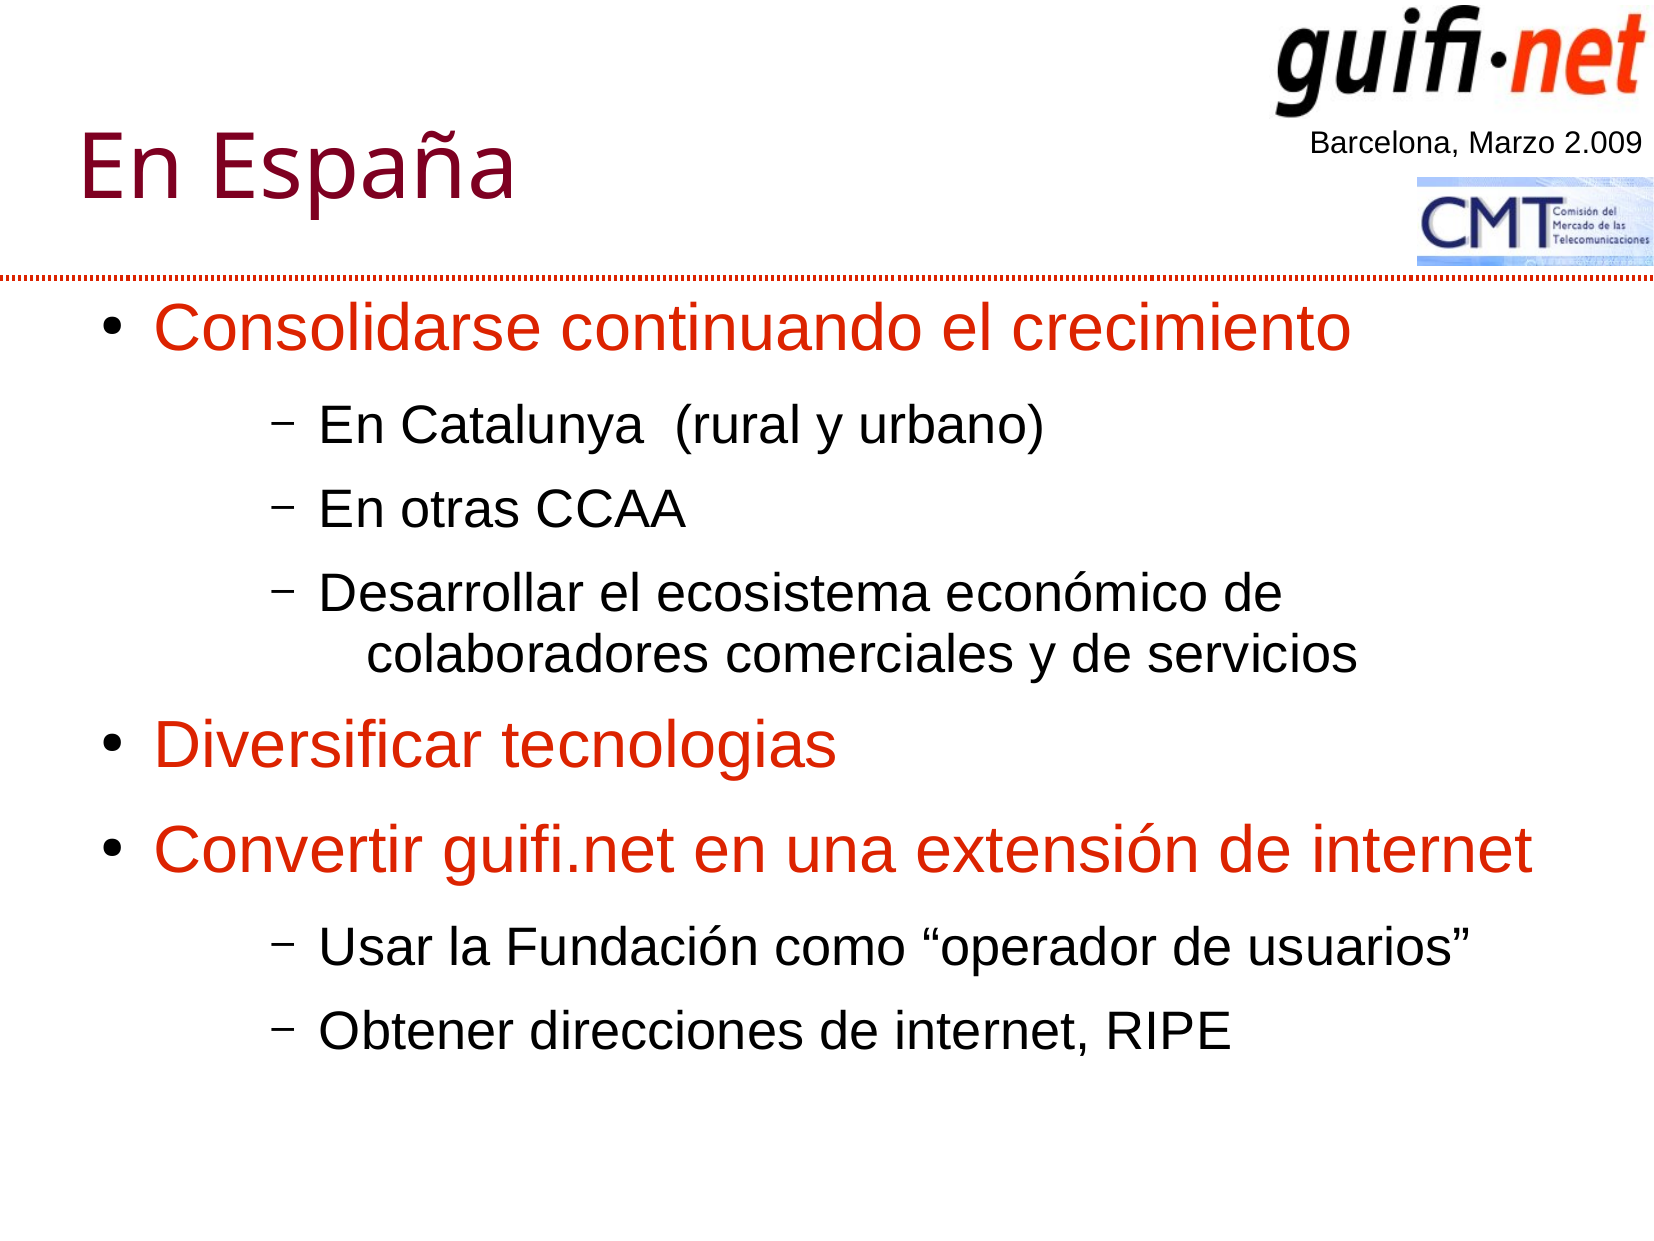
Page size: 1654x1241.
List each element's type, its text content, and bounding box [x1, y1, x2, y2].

picture [1417, 177, 1654, 266]
list Consolidarse continuando el crecimiento En Catalunya (rural y urbano) En otras CCAA Desarrollar el ecosistema económico de colaboradores comerciales y de servicios Diversificar tecnologias Convertir guifi.net en una extensión de internet Usar la Fundación como “operador de usuarios” Obtener direcciones de internet, RIPE [82, 290, 1571, 1094]
title En España [76, 66, 1093, 259]
picture [1269, 5, 1654, 119]
